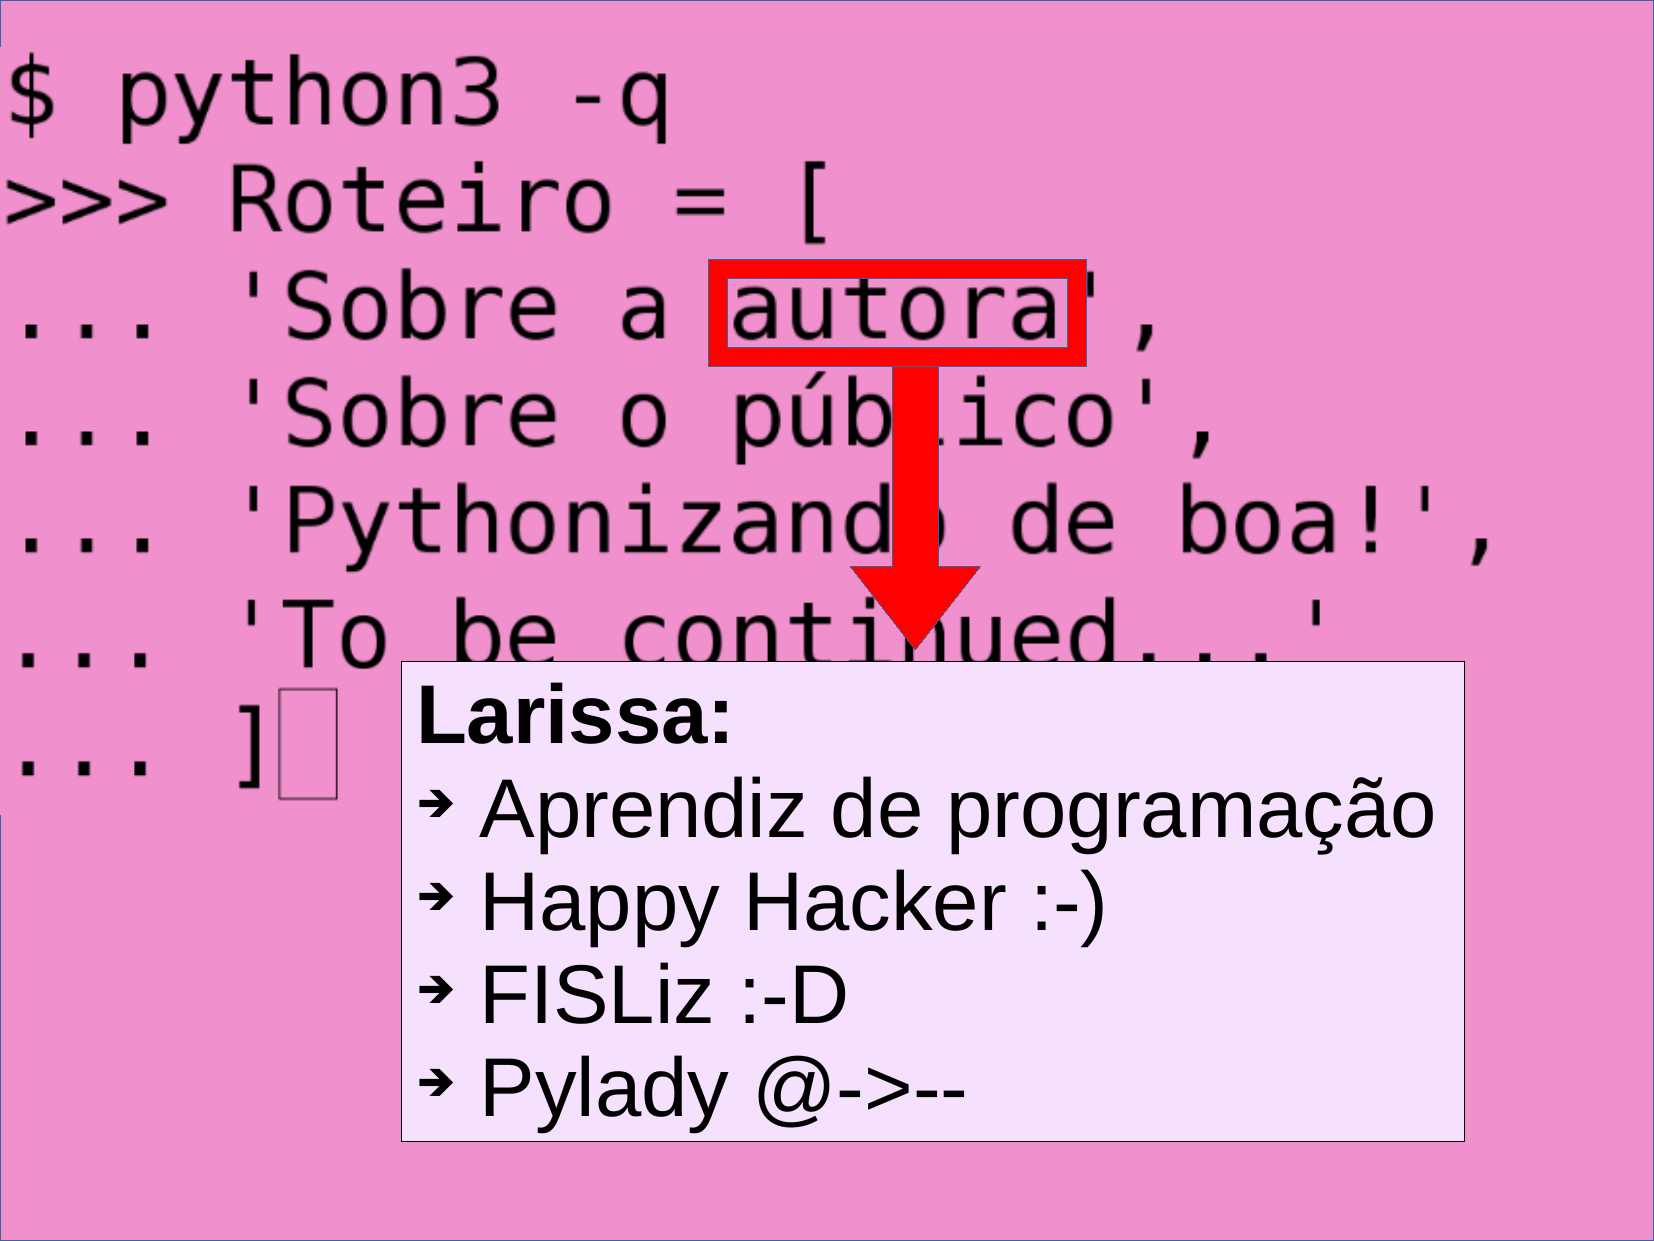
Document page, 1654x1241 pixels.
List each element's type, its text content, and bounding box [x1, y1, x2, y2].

text_box [708, 259, 1087, 650]
text_box [0, 0, 1654, 1241]
text_box Larissa: Aprendiz de programação Happy Hacker :-) FISLiz :-D Pylady @->-- [401, 661, 1465, 1142]
picture [0, 47, 1639, 1111]
